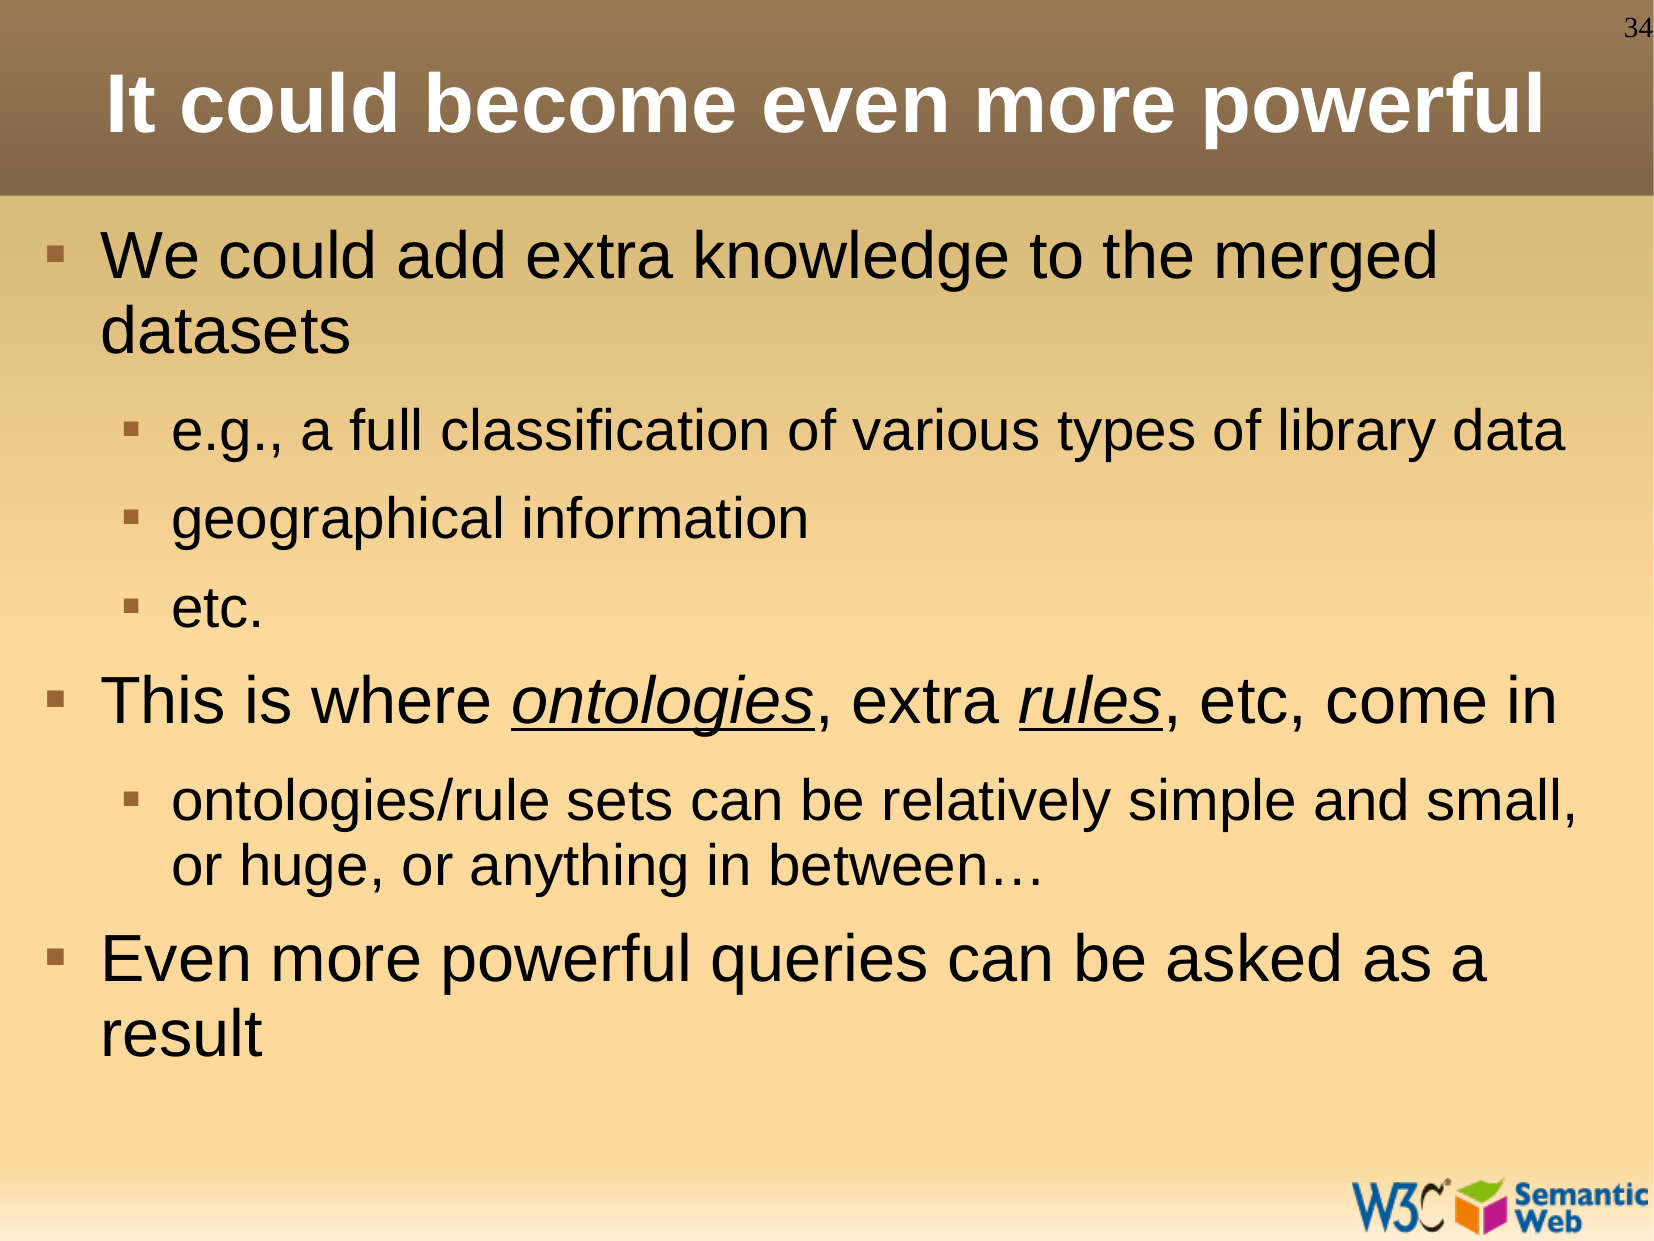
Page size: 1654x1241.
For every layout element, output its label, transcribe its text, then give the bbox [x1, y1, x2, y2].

list We could add extra knowledge to the merged datasets e.g., a full classification of various types of library data geographical information etc. This is where ontologies, extra rules, etc, come in ontologies/rule sets can be relatively simple and small, or huge, or anything in between… Even more powerful queries can be asked as a result [29, 218, 1624, 1205]
title It could become even more powerful [0, 0, 1654, 208]
picture [0, 208, 1654, 1241]
